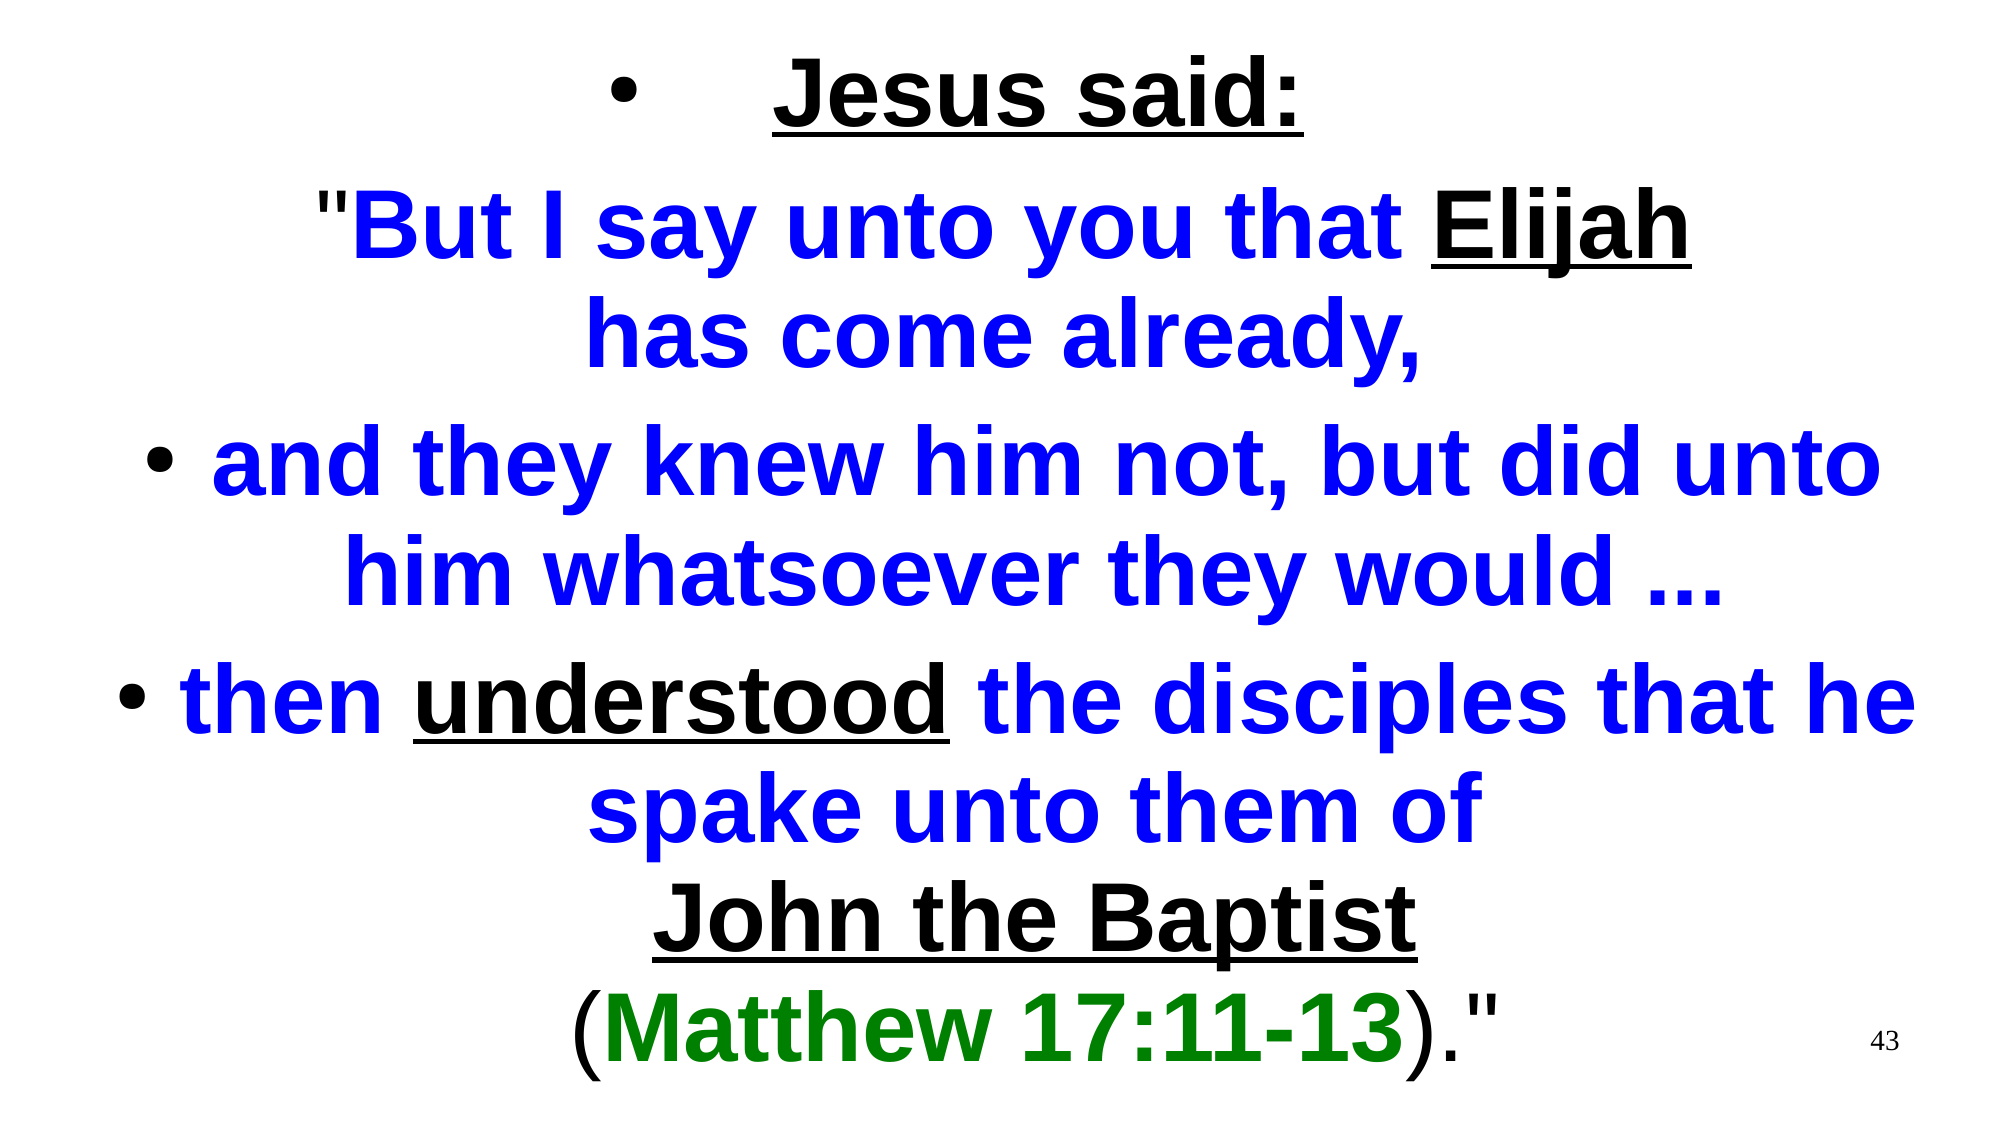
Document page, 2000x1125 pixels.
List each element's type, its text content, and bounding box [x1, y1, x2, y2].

list Jesus said: "But I say unto you that Elijah has come already, and they knew him not, but did unto him whatsoever they would ... then understood the disciples that he spake unto them of John the Baptist (Matthew 17:11-13)." [37, 37, 1951, 1088]
